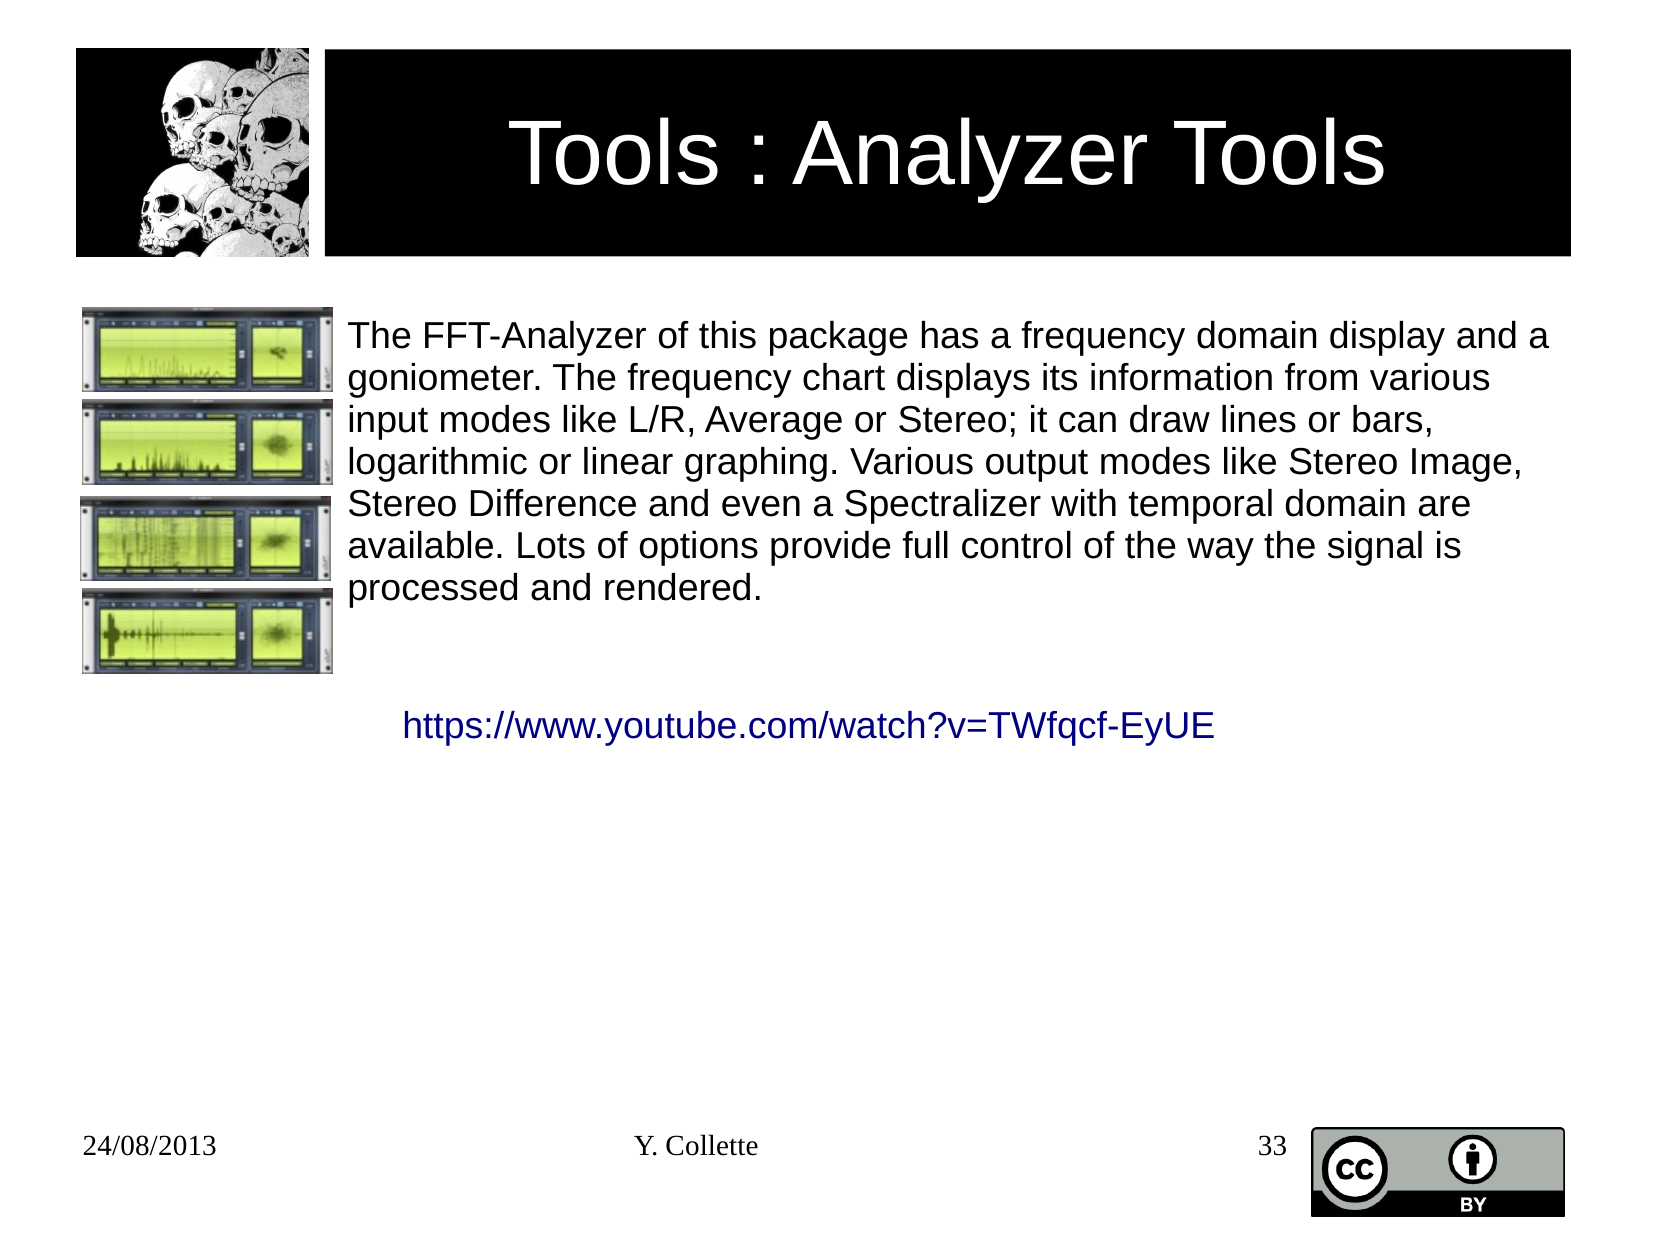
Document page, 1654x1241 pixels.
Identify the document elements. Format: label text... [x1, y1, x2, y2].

picture [76, 48, 309, 257]
text_box The FFT-Analyzer of this package has a frequency domain display and a goniometer. The frequency chart displays its information from various input modes like L/R, Average or Stereo; it can draw lines or bars, logarithmic or linear graphing. Various output modes like Stereo Image, Stereo Difference and even a Spectralizer with temporal domain are available. Lots of options provide full control of the way the signal is processed and rendered. [332, 307, 1571, 616]
picture [80, 496, 331, 581]
picture [1311, 1127, 1565, 1217]
title Tools : Analyzer Tools [324, 49, 1571, 257]
picture [82, 588, 333, 674]
picture [82, 399, 333, 485]
picture [82, 307, 333, 392]
text_box https://www.youtube.com/watch?v=TWfqcf-EyUE [82, 696, 1536, 754]
